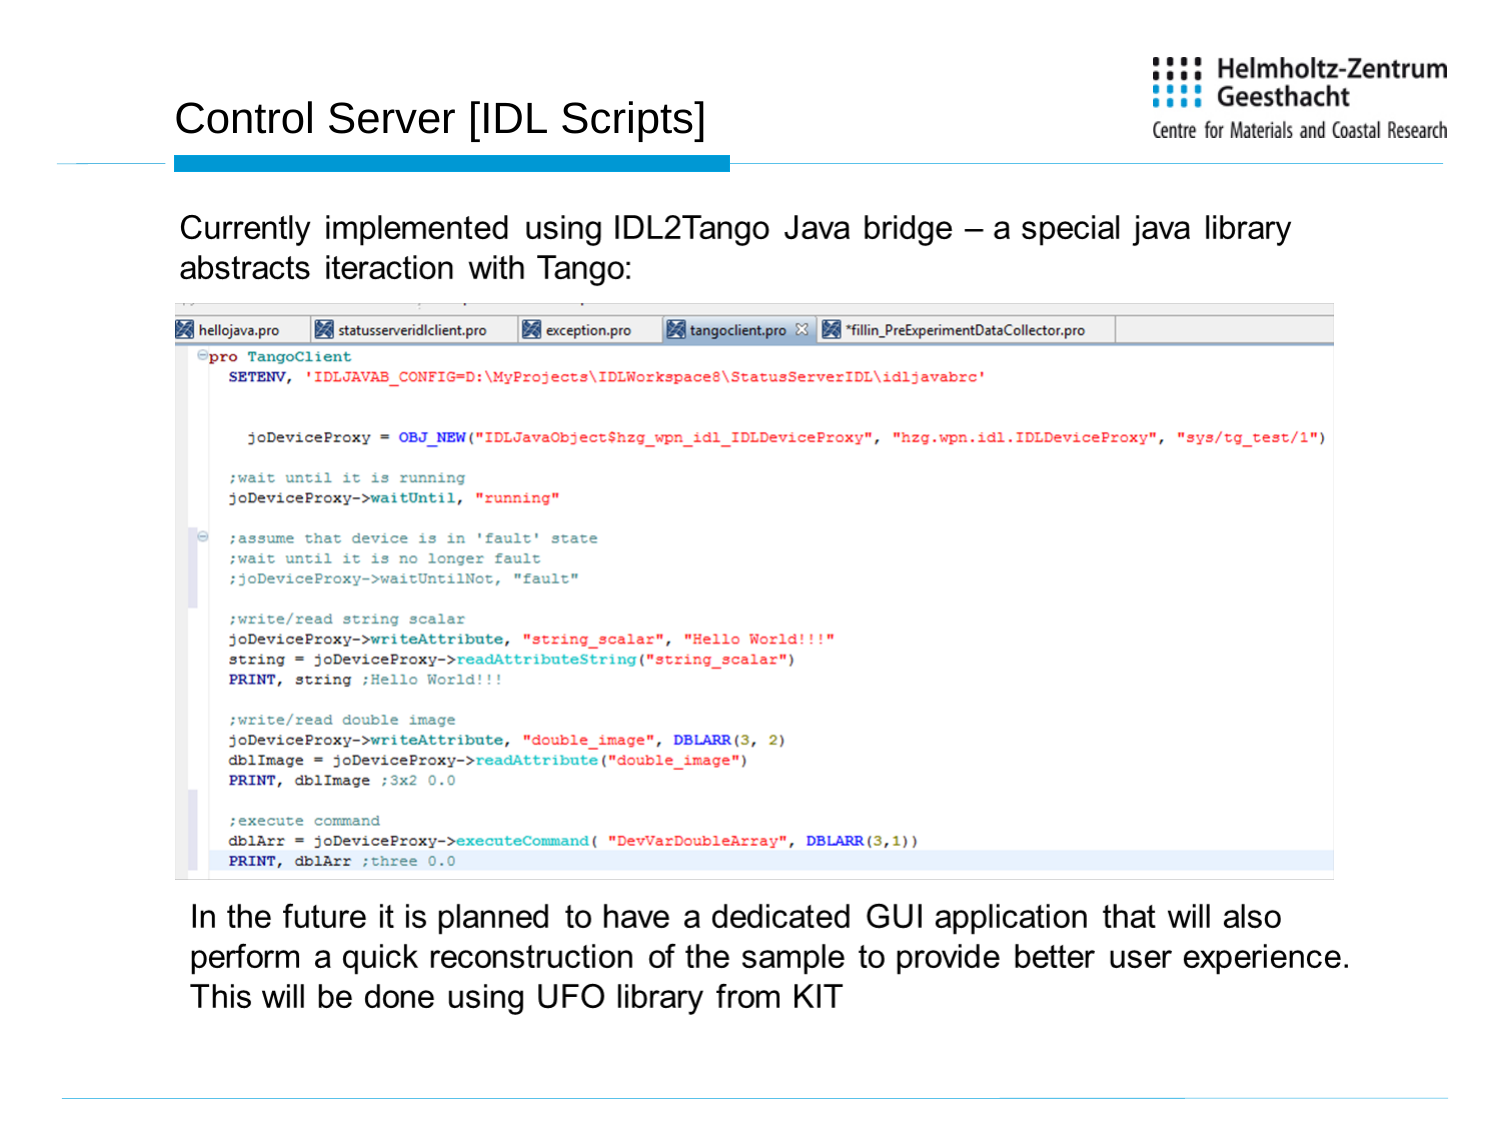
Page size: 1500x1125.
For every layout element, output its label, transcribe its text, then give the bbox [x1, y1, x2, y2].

text_box Control Server [IDL Scripts] [174, 58, 1124, 143]
picture [159, 196, 1385, 1036]
picture [1153, 57, 1447, 138]
